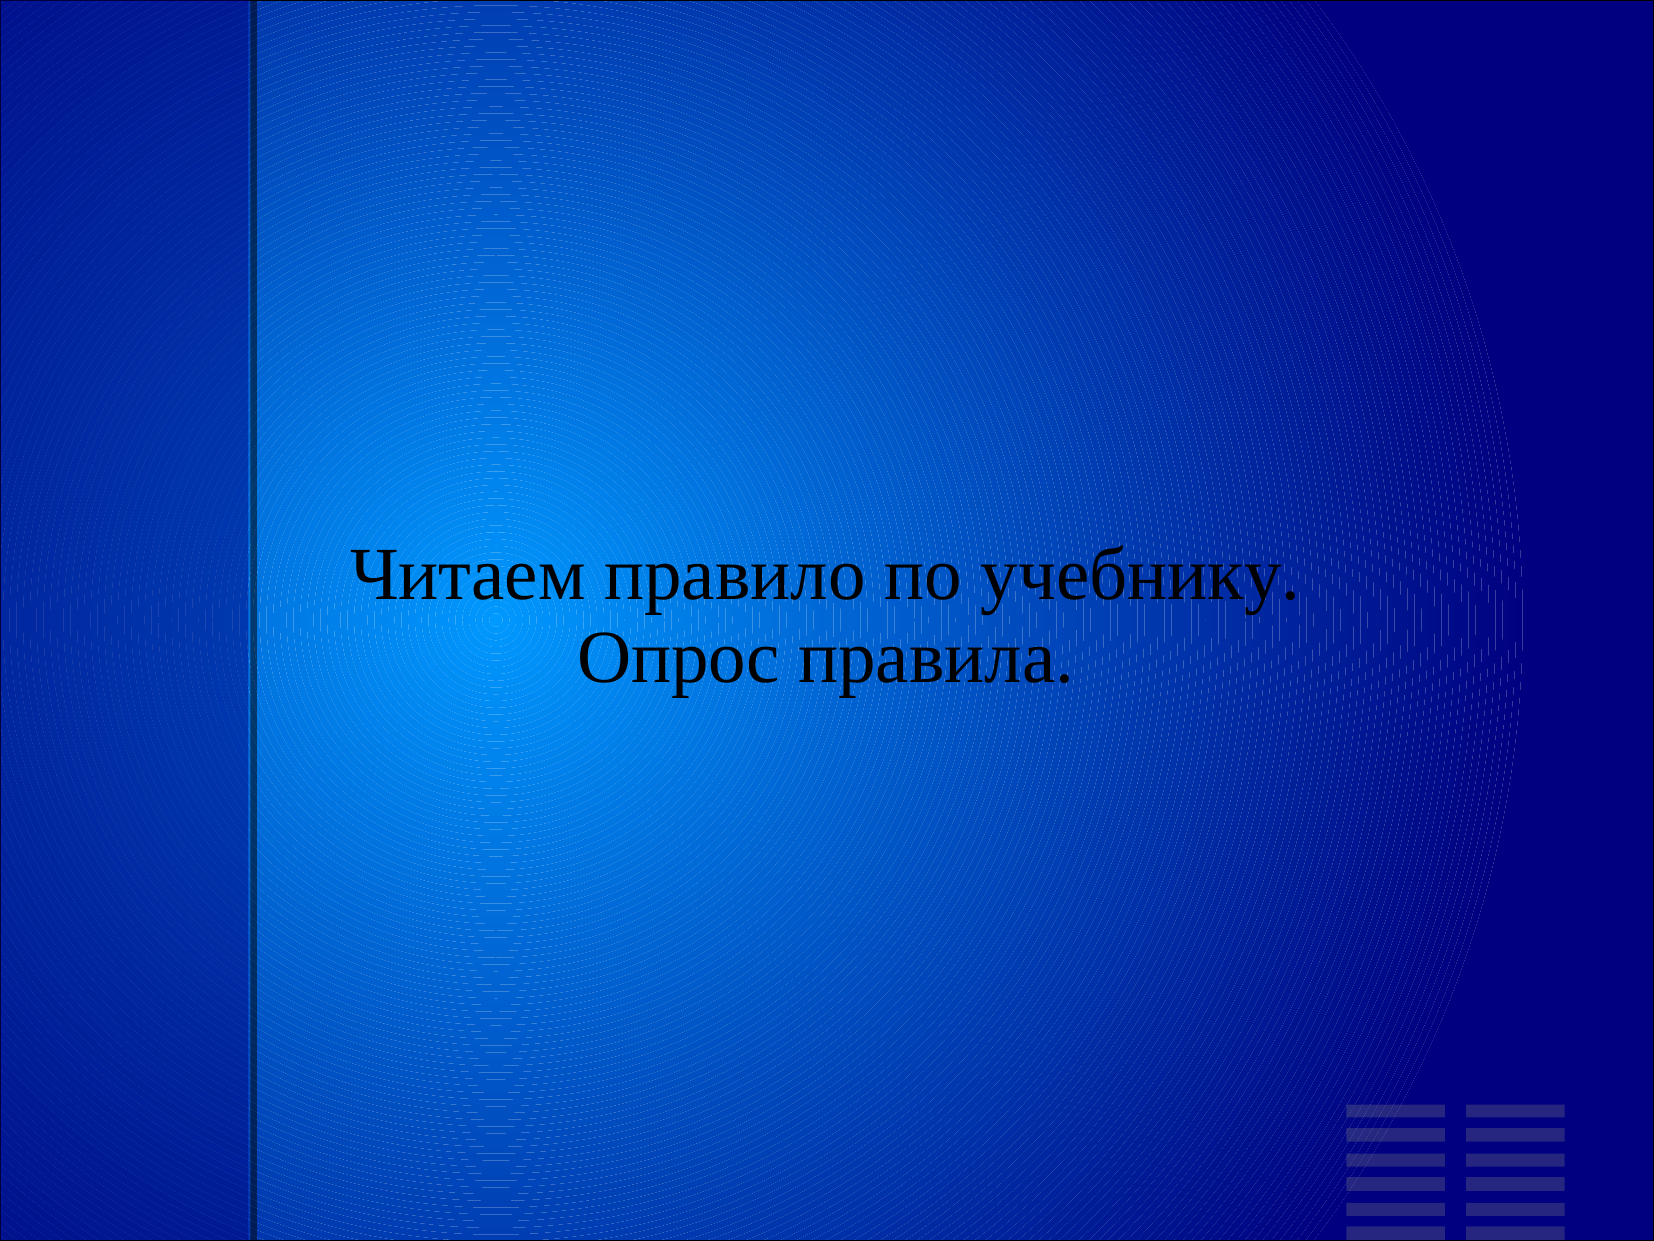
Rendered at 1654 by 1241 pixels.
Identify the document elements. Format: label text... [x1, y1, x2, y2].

subtitle Читаем правило по учебнику. Опрос правила. [119, 104, 1533, 1126]
